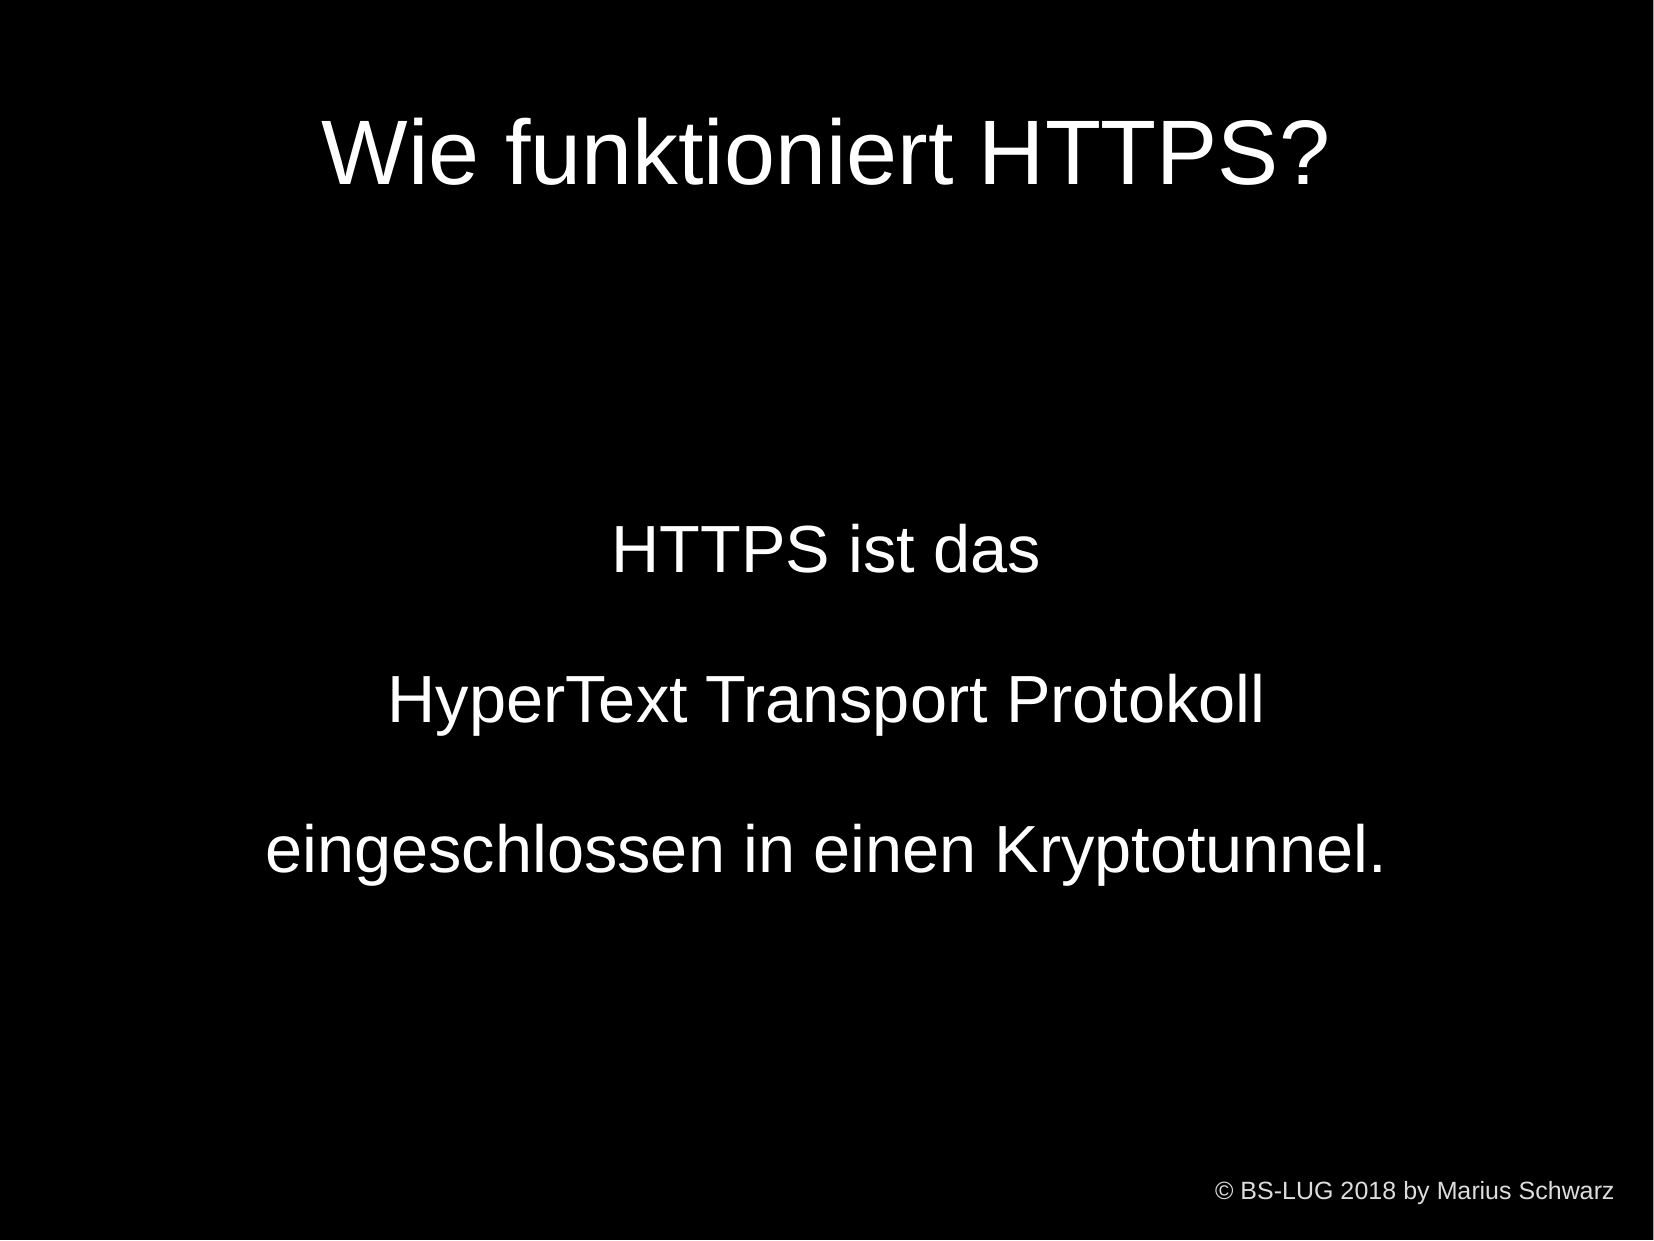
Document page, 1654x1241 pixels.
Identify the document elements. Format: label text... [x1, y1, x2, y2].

text_box © BS-LUG 2018 by Marius Schwarz [1133, 1169, 1630, 1213]
subtitle HTTPS ist das HyperText Transport Protokoll eingeschlossen in einen Kryptotunnel. [82, 290, 1571, 1109]
title Wie funktioniert HTTPS? [82, 49, 1571, 257]
